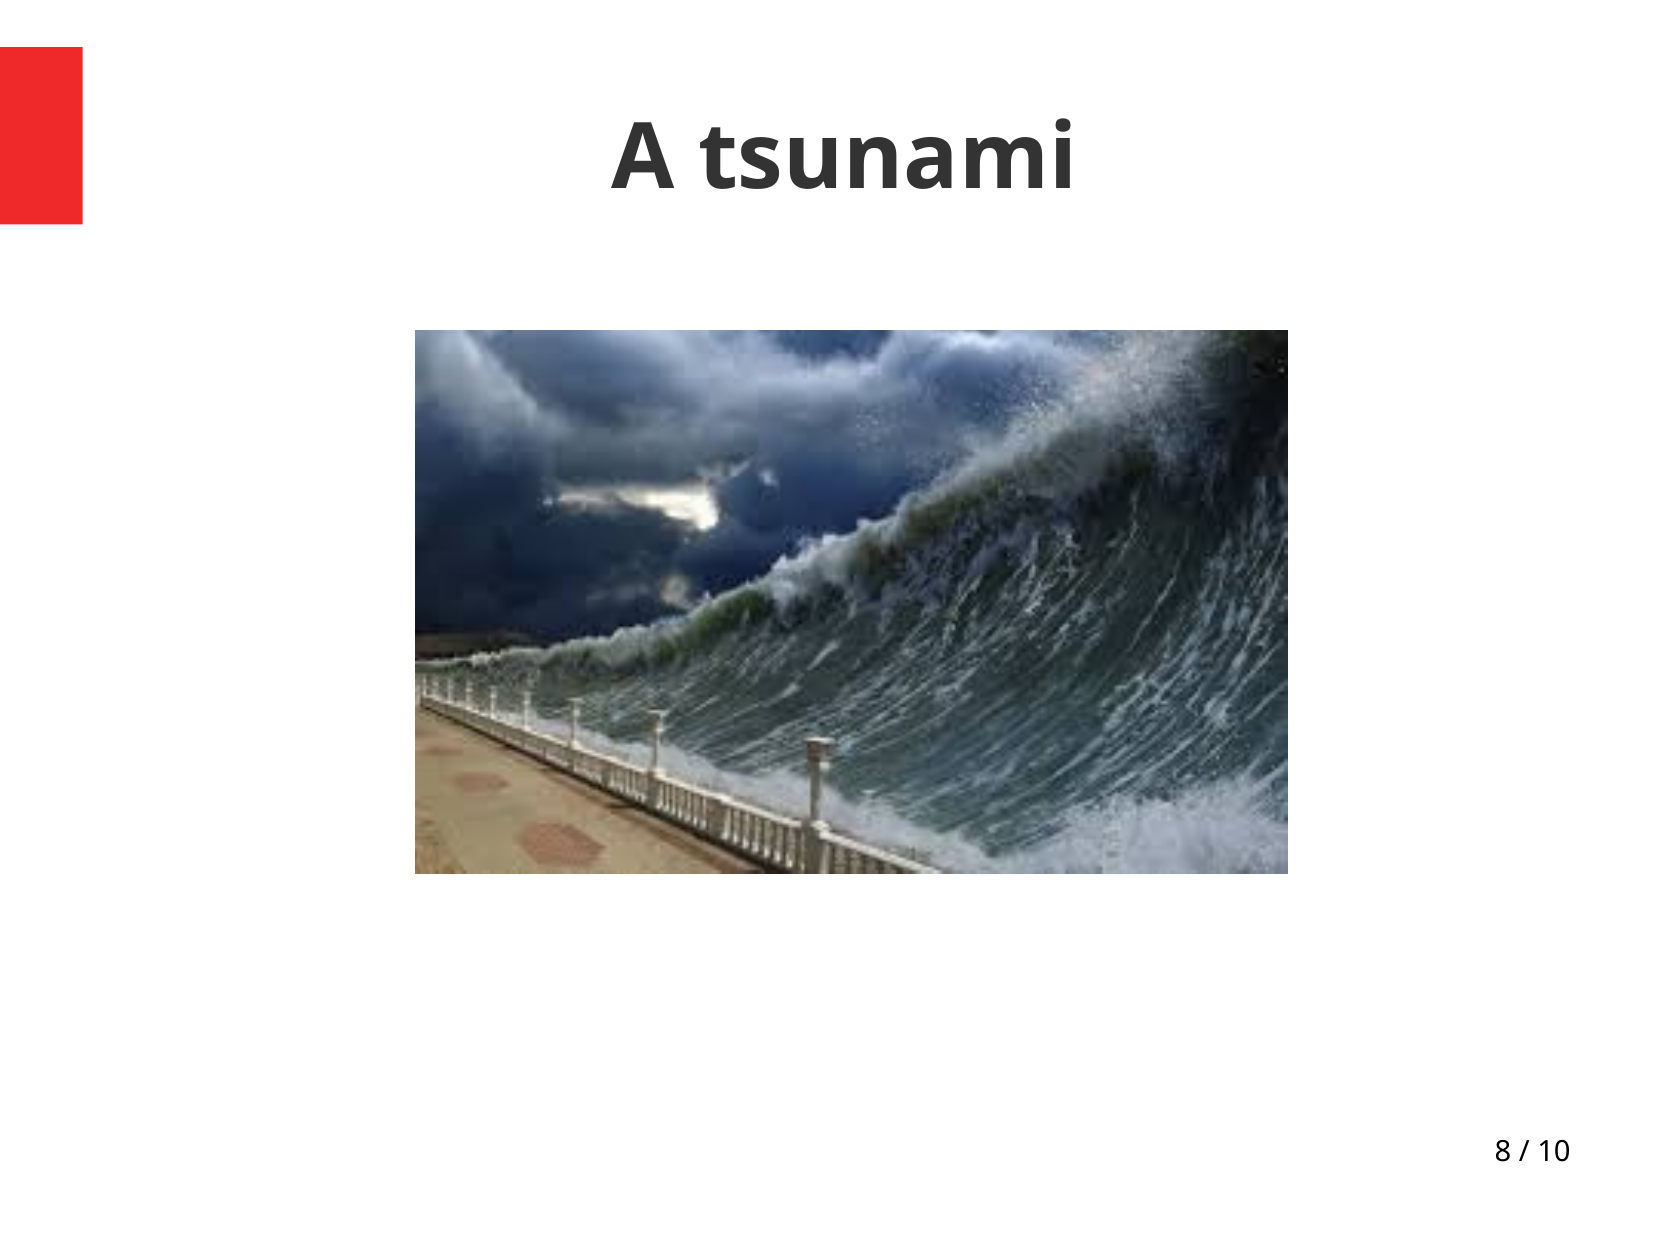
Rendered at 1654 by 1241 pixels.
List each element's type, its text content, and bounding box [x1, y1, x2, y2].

title A tsunami [118, 49, 1571, 257]
picture [415, 330, 1288, 875]
